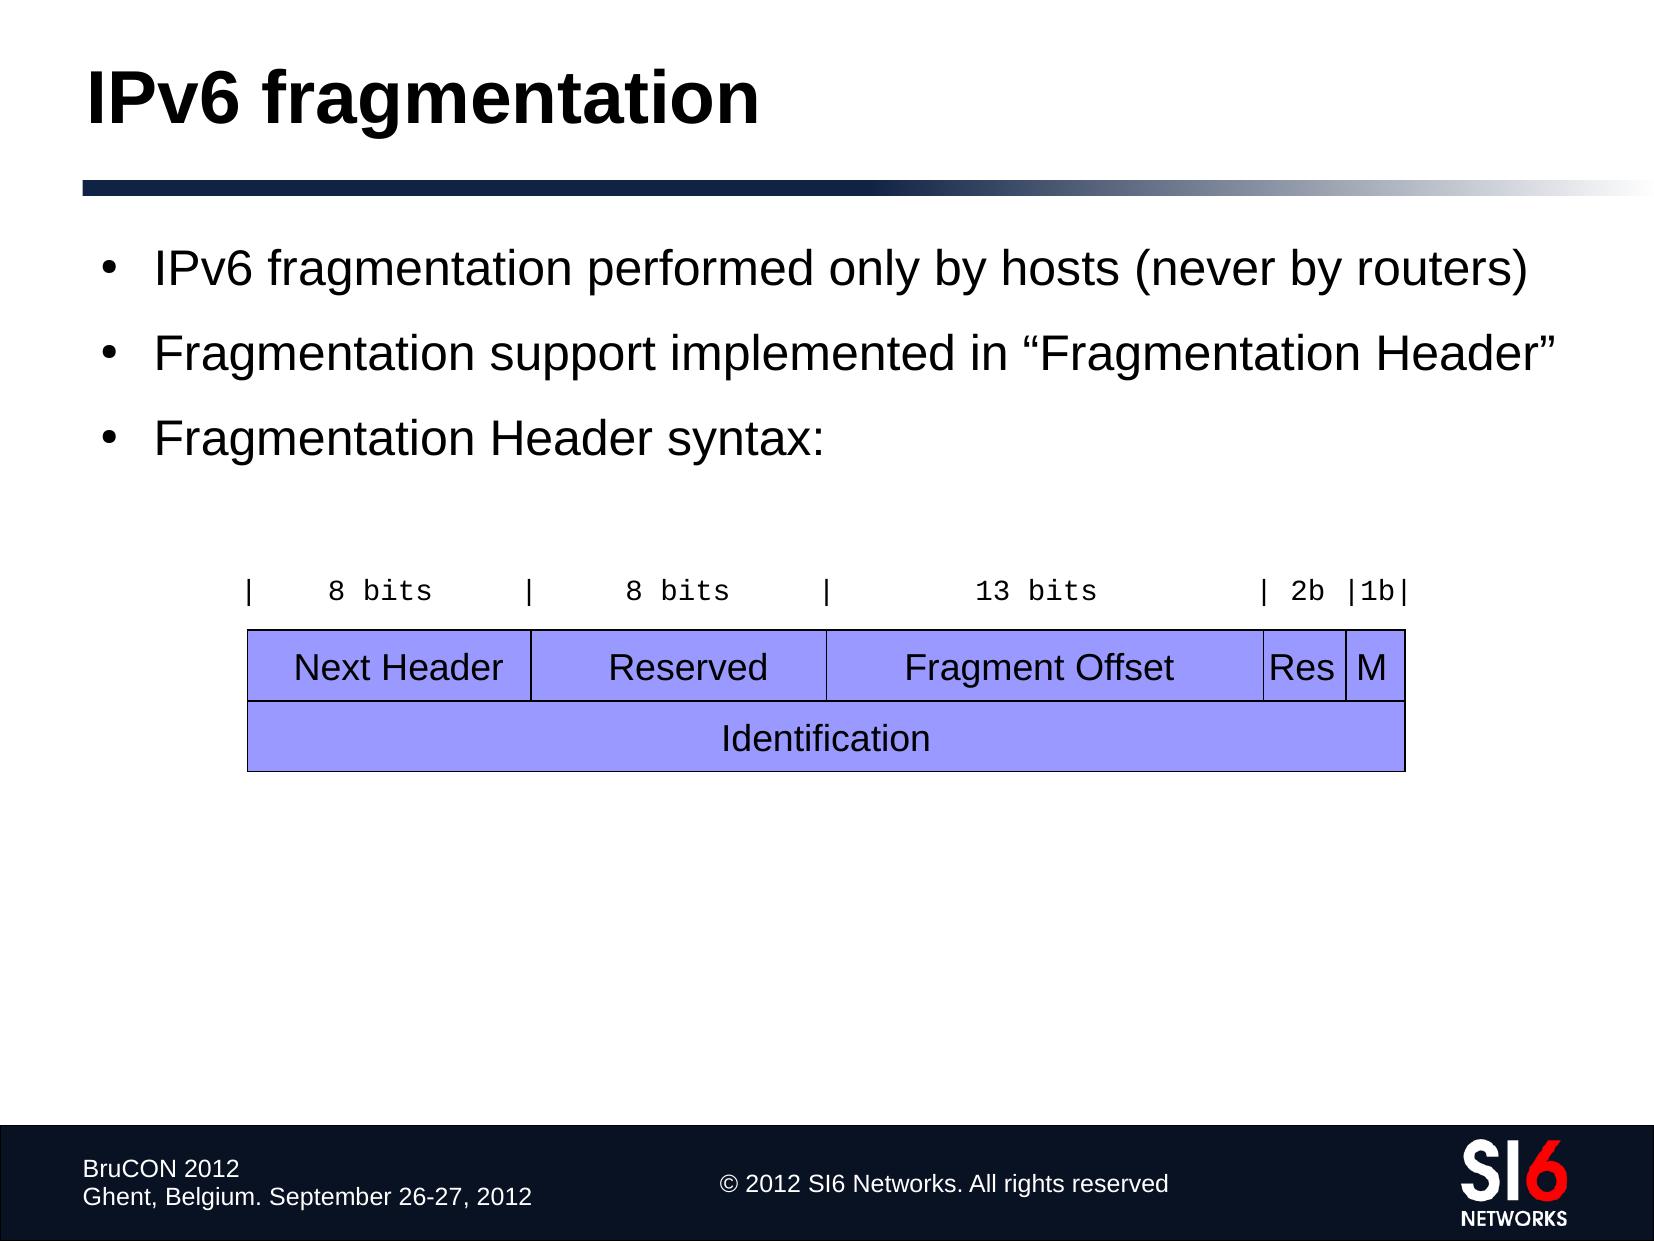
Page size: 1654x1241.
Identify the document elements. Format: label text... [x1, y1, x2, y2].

list IPv6 fragmentation performed only by hosts (never by routers) Fragmentation support implemented in “Fragmentation Header” Fragmentation Header syntax: | 8 bits | 8 bits | 13 bits | 2b |1b| [82, 240, 1571, 1059]
title IPv6 fragmentation [86, 30, 1576, 166]
text_box Next Header Reserved Fragment Offset Res M [247, 629, 1405, 700]
text_box Identification [247, 700, 1405, 772]
picture [1461, 1139, 1567, 1226]
